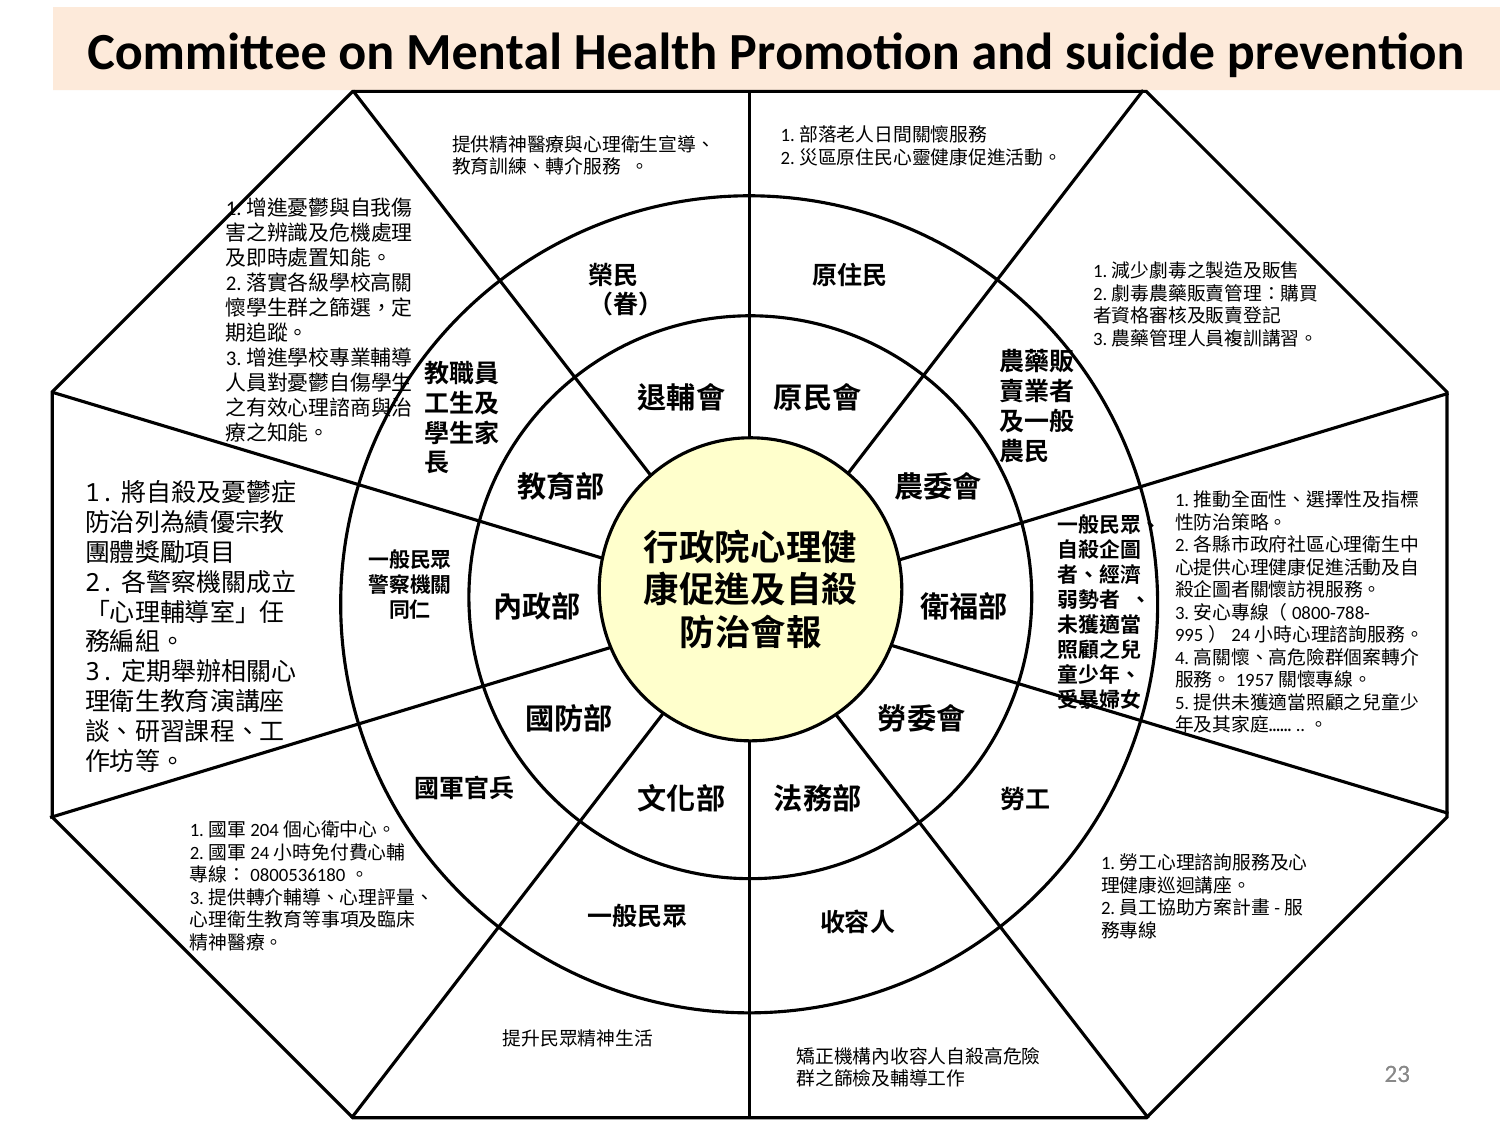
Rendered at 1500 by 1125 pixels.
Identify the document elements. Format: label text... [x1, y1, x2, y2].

text_box 勞委會 [861, 692, 982, 741]
text_box 農委會 [877, 460, 999, 509]
text_box 教職員工生及學生家長 [409, 349, 538, 422]
text_box 1.部落老人日間關懷服務 2.災區原住民心靈健康促進活動。 [765, 115, 1063, 188]
text_box [355, 931, 748, 1118]
text_box 行政院心理健康促進及自殺防治會報 [599, 437, 902, 741]
text_box <編號> [1163, 1042, 1426, 1103]
text_box [1367, 698, 1377, 702]
text_box 法務部 [757, 773, 878, 822]
text_box [923, 687, 1138, 923]
text_box 國防部 [508, 692, 630, 741]
text_box 1.增進憂鬱與自我傷害之辨識及危機處理及即時處置知能。 2.落實各級學校高關懷學生群之篩選，定期追蹤。 3.增進學校專業輔導人員對憂鬱自傷學生之有效心理諮商與治療之知能。 [375, 391, 446, 446]
text_box [52, 395, 356, 815]
text_box [751, 91, 1139, 276]
text_box 原住民 [797, 251, 926, 300]
text_box [504, 198, 748, 374]
text_box [191, 866, 495, 1116]
text_box [578, 318, 748, 473]
text_box 一般民眾 警察機關同仁 [351, 538, 469, 668]
text_box 國軍官兵 [400, 764, 537, 821]
text_box [927, 283, 1056, 436]
text_box [446, 284, 571, 408]
text_box 榮民（眷） [573, 251, 726, 300]
text_box 原民會 [757, 372, 878, 421]
text_box 1.減少劇毒之製造及販售 2.劇毒農藥販賣管理：購買者資格審核及販賣登記 3.農藥管理人員複訓講習。 [1078, 251, 1335, 365]
text_box 1.推動全面性、選擇性及指標性防治策略。 2.各縣市政府社區心理衛生中心提供心理健康促進活動及自殺企圖者關懷訪視服務。 3.安心專線（0800-788-995）24小時心理諮詢服務。 4.高關懷、高危險群個案轉介服務。1957關懷專線。 5.提供未獲適當照顧之兒童少年及其家庭……..。 [1160, 480, 1449, 698]
text_box [1172, 396, 1447, 480]
text_box [838, 648, 1015, 819]
title Committee on Mental Health Promotion and suicide prevention [53, 7, 1500, 91]
text_box [751, 826, 997, 1011]
text_box [1021, 519, 1042, 688]
text_box [343, 487, 480, 721]
text_box [446, 215, 496, 327]
text_box 教育部 [501, 460, 622, 509]
text_box 衛福部 [901, 580, 1027, 629]
text_box [751, 318, 920, 471]
text_box 1.勞工心理諮詢服務及心理健康巡迴講座。 2.員工協助方案計畫-服務專線 [1086, 843, 1327, 956]
text_box [751, 930, 1145, 1118]
text_box [54, 727, 393, 939]
text_box [989, 397, 1137, 520]
text_box [1093, 698, 1102, 706]
text_box [1096, 490, 1143, 503]
text_box 提升民眾精神生活 [433, 1019, 722, 1066]
text_box [751, 198, 994, 372]
text_box [751, 716, 916, 877]
text_box [507, 381, 649, 507]
text_box [471, 524, 609, 683]
text_box [432, 785, 577, 923]
text_box [893, 526, 1030, 681]
text_box [880, 471, 1019, 558]
text_box [1144, 698, 1447, 810]
text_box [482, 473, 621, 556]
text_box [1143, 483, 1160, 503]
text_box 矯正機構內收容人自殺高危險群之篩檢及輔導工作 [781, 1036, 1071, 1102]
text_box [1001, 91, 1306, 338]
text_box 勞工 [985, 776, 1074, 817]
text_box 提供精神醫療與心理衛生宣導、教育訓練、轉介服務 。 [437, 125, 734, 188]
text_box [54, 234, 210, 437]
text_box [486, 650, 661, 818]
text_box [356, 91, 748, 277]
text_box [1103, 698, 1144, 718]
text_box 1.國軍204個心衛中心。 2.國軍24小時免付費心輔專線：0800536180。 3.提供轉介輔導、心理評量、心理衛生教育等事項及臨床精神醫療。 [174, 810, 432, 956]
text_box [1004, 723, 1447, 1116]
text_box 1.增進憂鬱與自我傷害之辨識及危機處理及即時處置知能。 2.落實各級學校高關懷學生群之篩選，定期追蹤。 3.增進學校專業輔導人員對憂鬱自傷學生之有效心理諮商與治療之知能。 [210, 187, 446, 446]
text_box [850, 379, 993, 504]
text_box 一般民眾、自殺企圖者、經濟弱勢者 、未獲適當照顧之兒童少年、受暴婦女 [1042, 503, 1163, 698]
text_box 退輔會 [621, 372, 742, 421]
text_box 文化部 [621, 773, 742, 822]
text_box [584, 715, 748, 877]
text_box 內政部 [477, 580, 598, 629]
text_box 收容人 [789, 901, 926, 943]
text_box [240, 446, 370, 482]
text_box [502, 824, 748, 1011]
text_box 一般民眾 [532, 893, 742, 950]
text_box 農藥販賣業者及一般農民 [984, 338, 1098, 444]
text_box [361, 689, 520, 810]
text_box 1.將自殺及憂鬱症防治列為績優宗教團體獎勵項目 2.各警察機關成立「心理輔導室」任務編組。 3.定期舉辦相關心理衛生教育演講座談、研習課程、工作坊等。 [70, 468, 318, 710]
text_box [257, 93, 424, 187]
text_box [362, 422, 527, 518]
text_box [1098, 280, 1447, 484]
